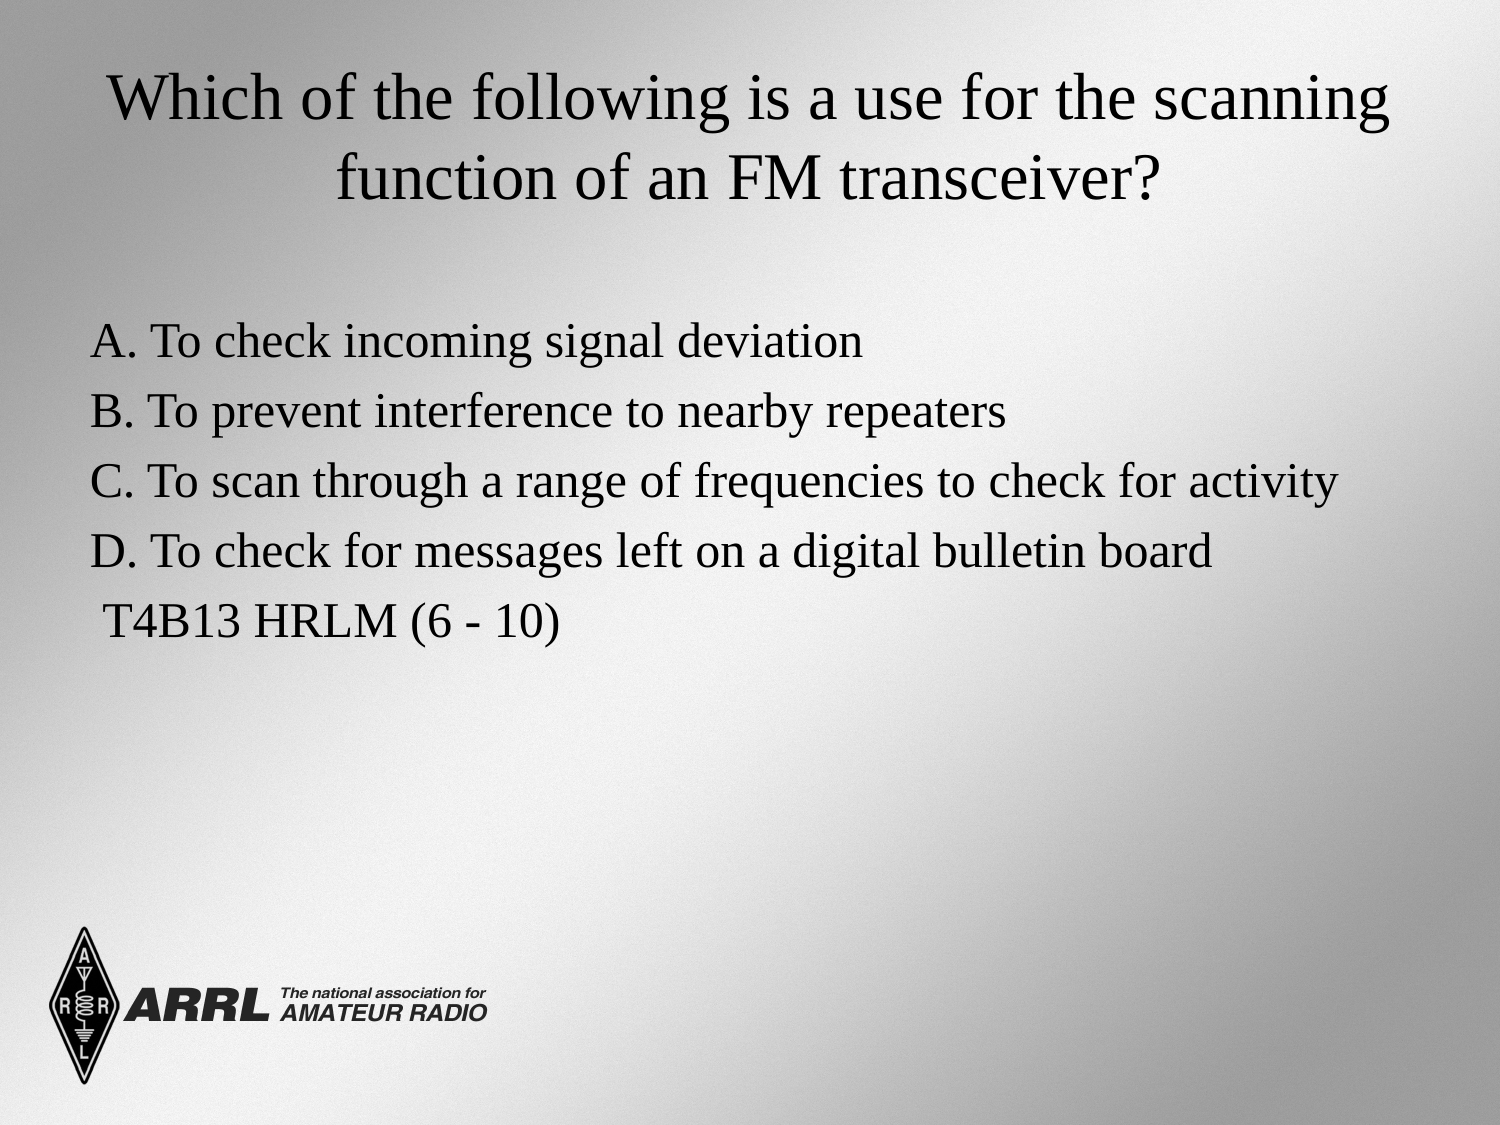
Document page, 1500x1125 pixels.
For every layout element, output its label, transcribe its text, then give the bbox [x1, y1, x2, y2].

list A. To check incoming signal deviation B. To prevent interference to nearby repeaters C. To scan through a range of frequencies to check for activity D. To check for messages left on a digital bulletin board T4B13 HRLM (6 - 10) [75, 299, 1425, 1005]
picture [0, 0, 1500, 1125]
title Which of the following is a use for the scanning function of an FM transceiver? [75, 45, 1425, 233]
